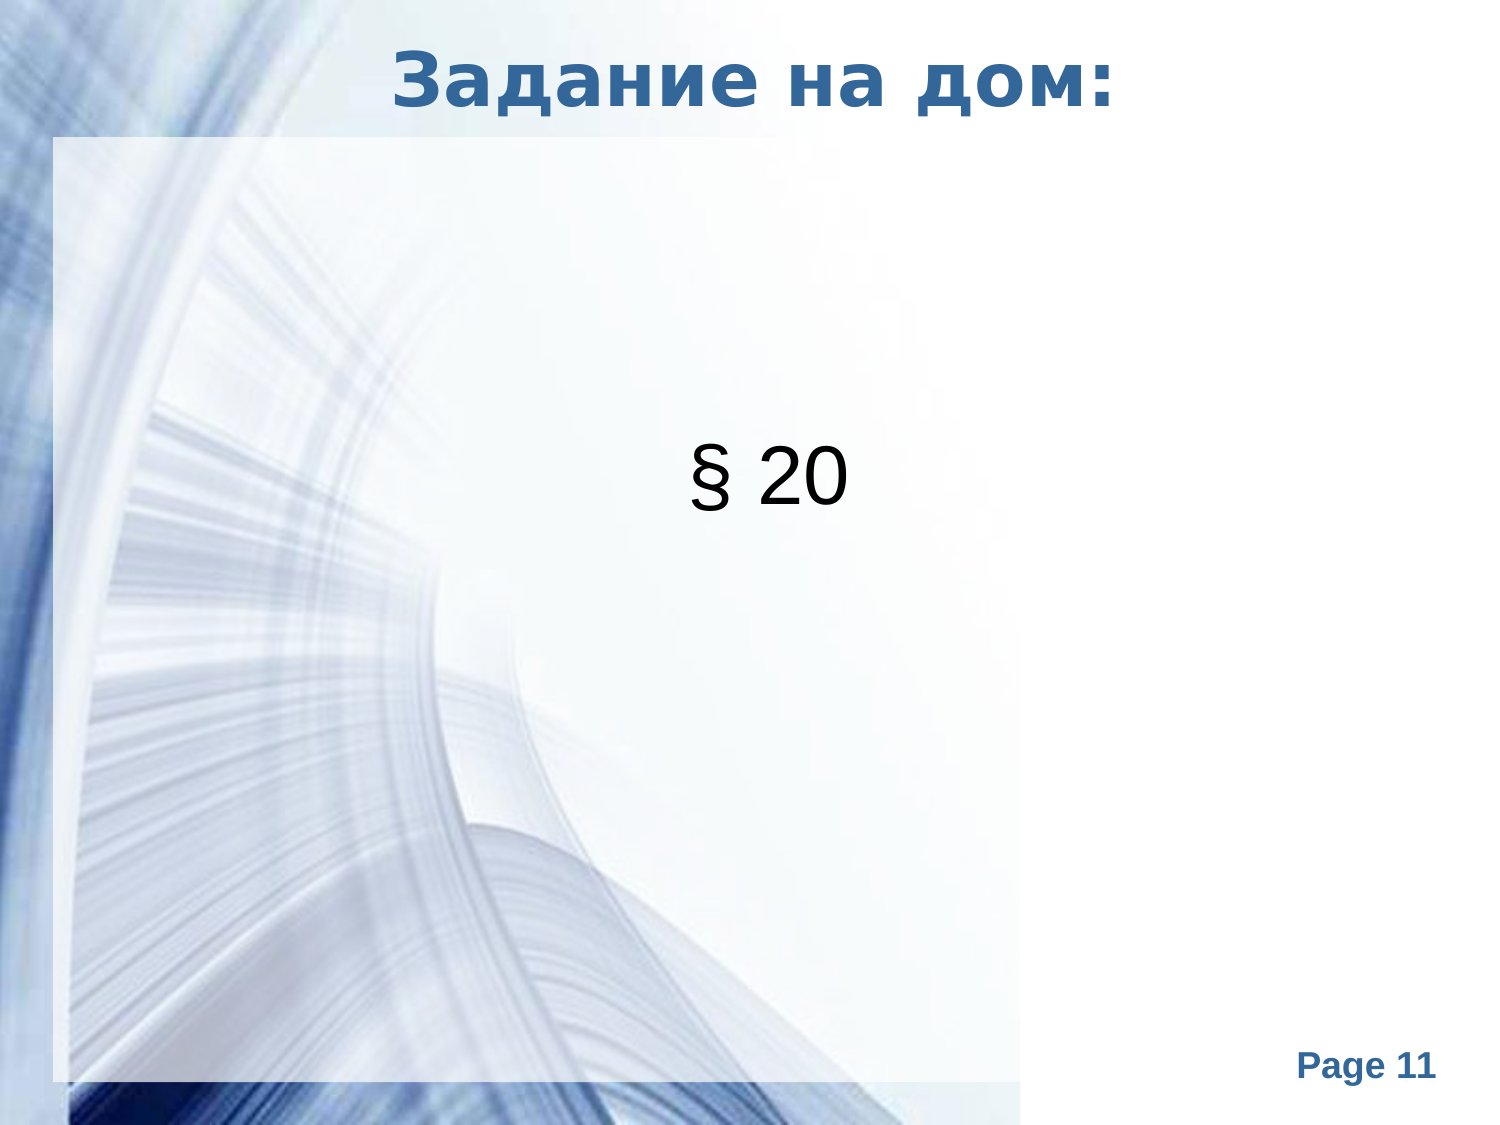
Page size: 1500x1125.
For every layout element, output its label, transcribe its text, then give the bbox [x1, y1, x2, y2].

text_box § 20 [673, 413, 939, 529]
picture [0, 0, 1500, 1125]
text_box Задание на дом: [375, 23, 1133, 130]
